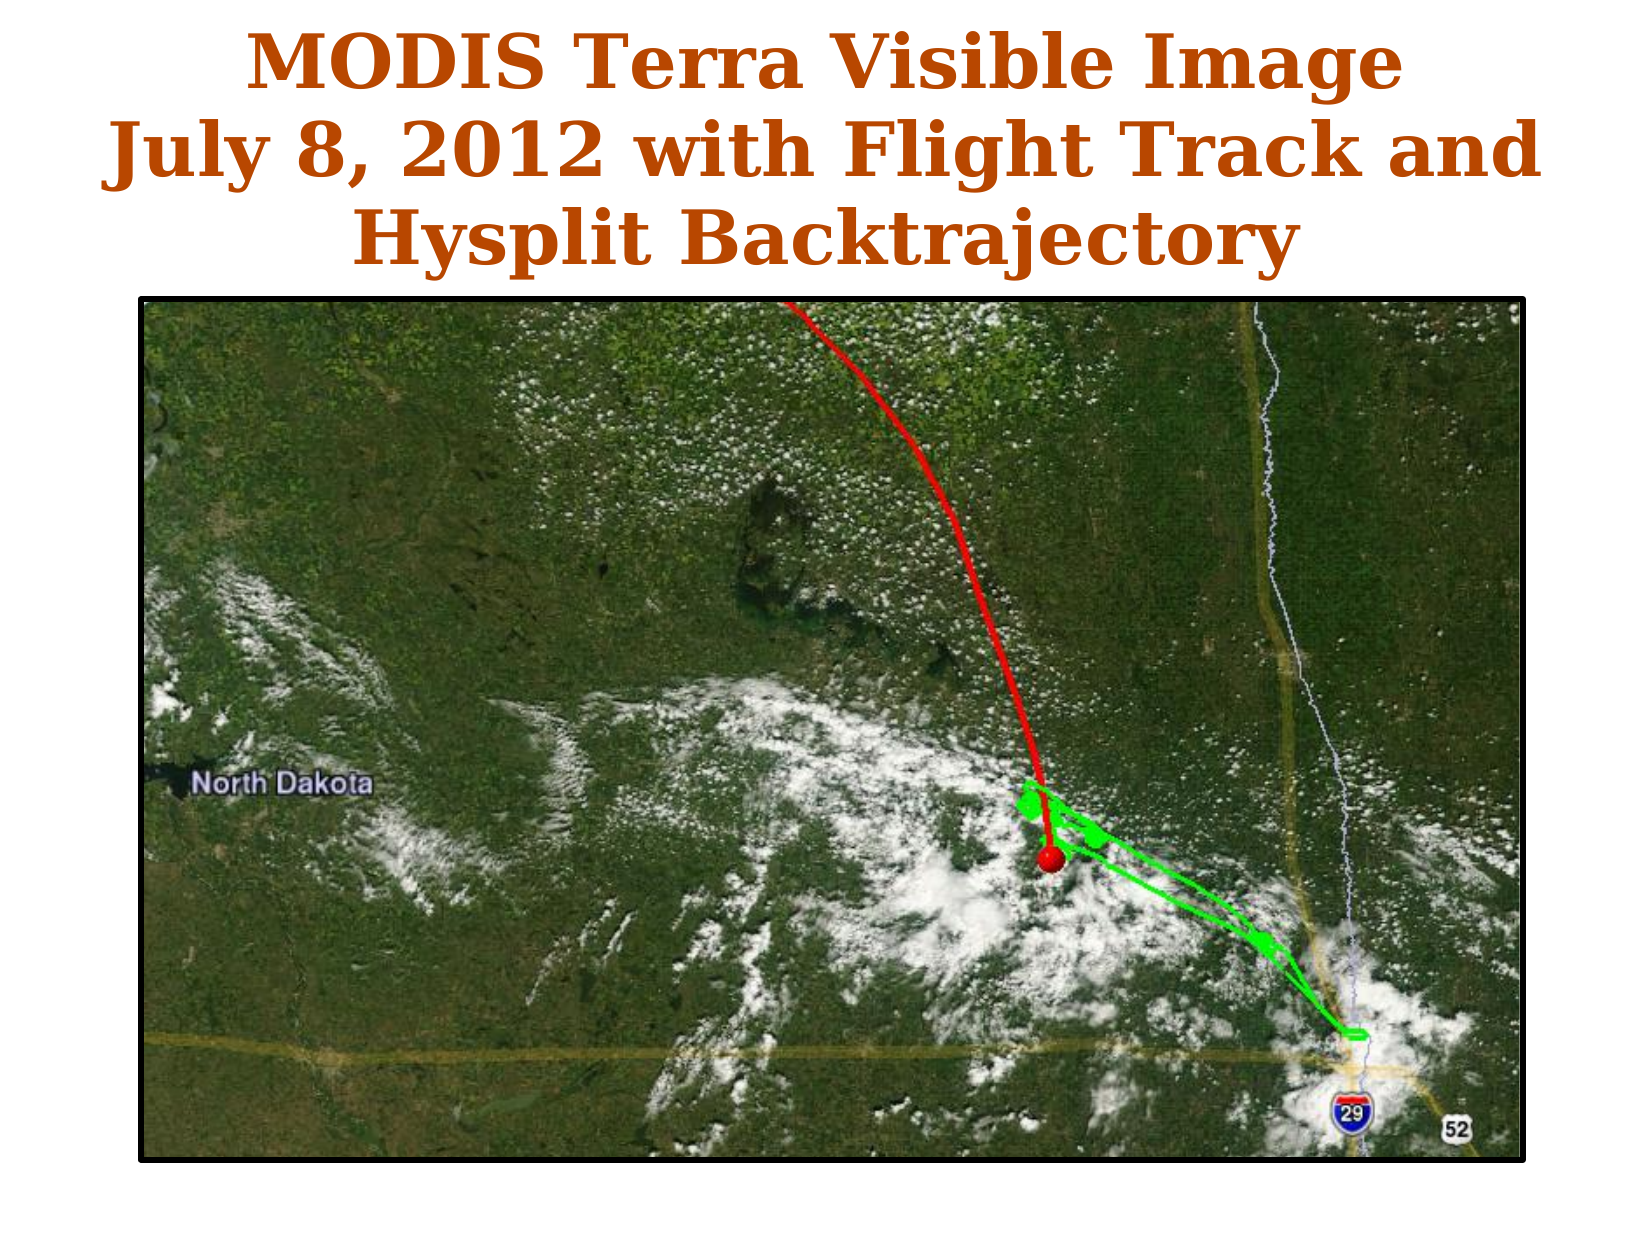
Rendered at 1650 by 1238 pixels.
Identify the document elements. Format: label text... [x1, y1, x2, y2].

title MODIS Terra Visible Image July 8, 2012 with Flight Track and Hysplit Backtrajectory [2, 0, 1649, 300]
picture [143, 302, 1520, 1157]
